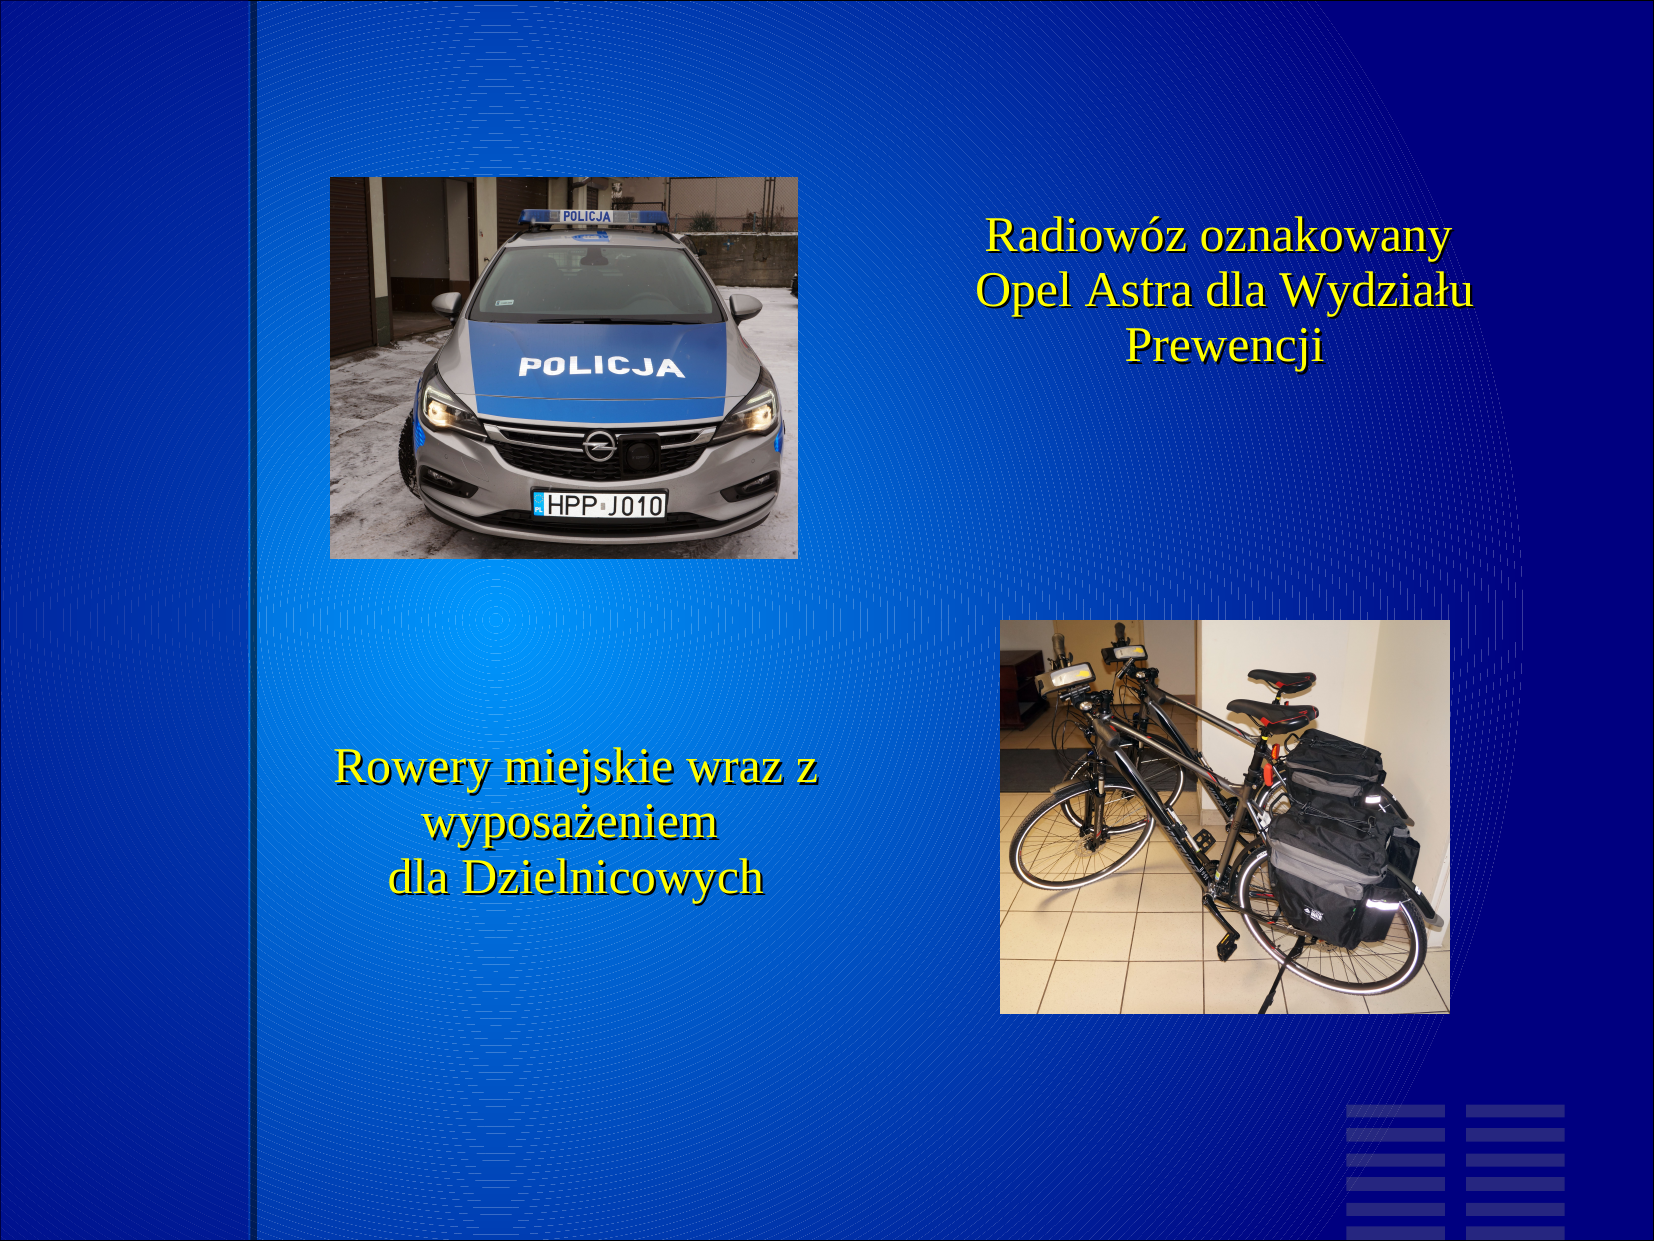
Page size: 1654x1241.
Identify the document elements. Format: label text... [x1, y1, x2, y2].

picture [1000, 620, 1450, 1014]
text_box Radiowóz oznakowany Opel Astra dla Wydziału Prewencji [974, 206, 1475, 473]
text_box Rowery miejskie wraz z wyposażeniem dla Dzielnicowych [295, 738, 857, 1070]
picture [330, 177, 798, 559]
